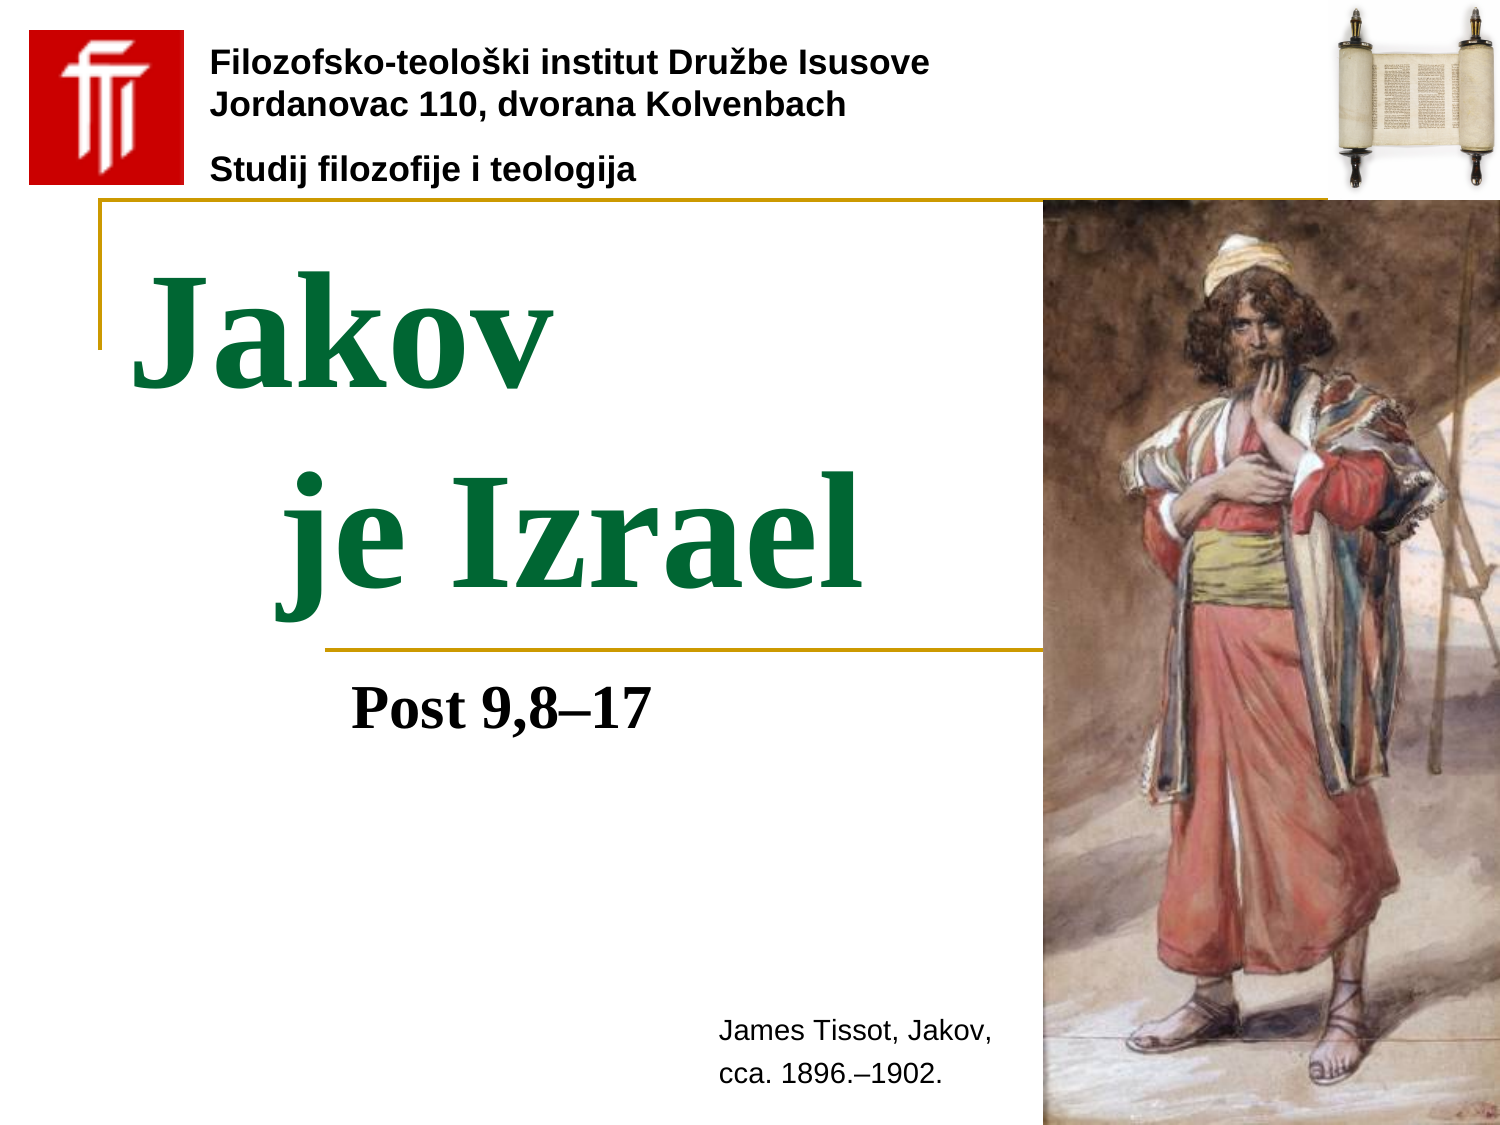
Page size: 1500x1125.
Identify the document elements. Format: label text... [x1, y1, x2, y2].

text_box Filozofsko-teološki institut Družbe Isusove Jordanovac 110, dvorana Kolvenbach Studij filozofije i teologija [194, 31, 963, 197]
title Jakov je Izrael [112, 213, 1043, 621]
picture [1043, 0, 1500, 1125]
text_box James Tissot, Jakov, cca. 1896.–1902. [704, 1003, 1044, 1100]
picture [29, 30, 184, 185]
subtitle Post 9,8–17 [336, 658, 1043, 947]
